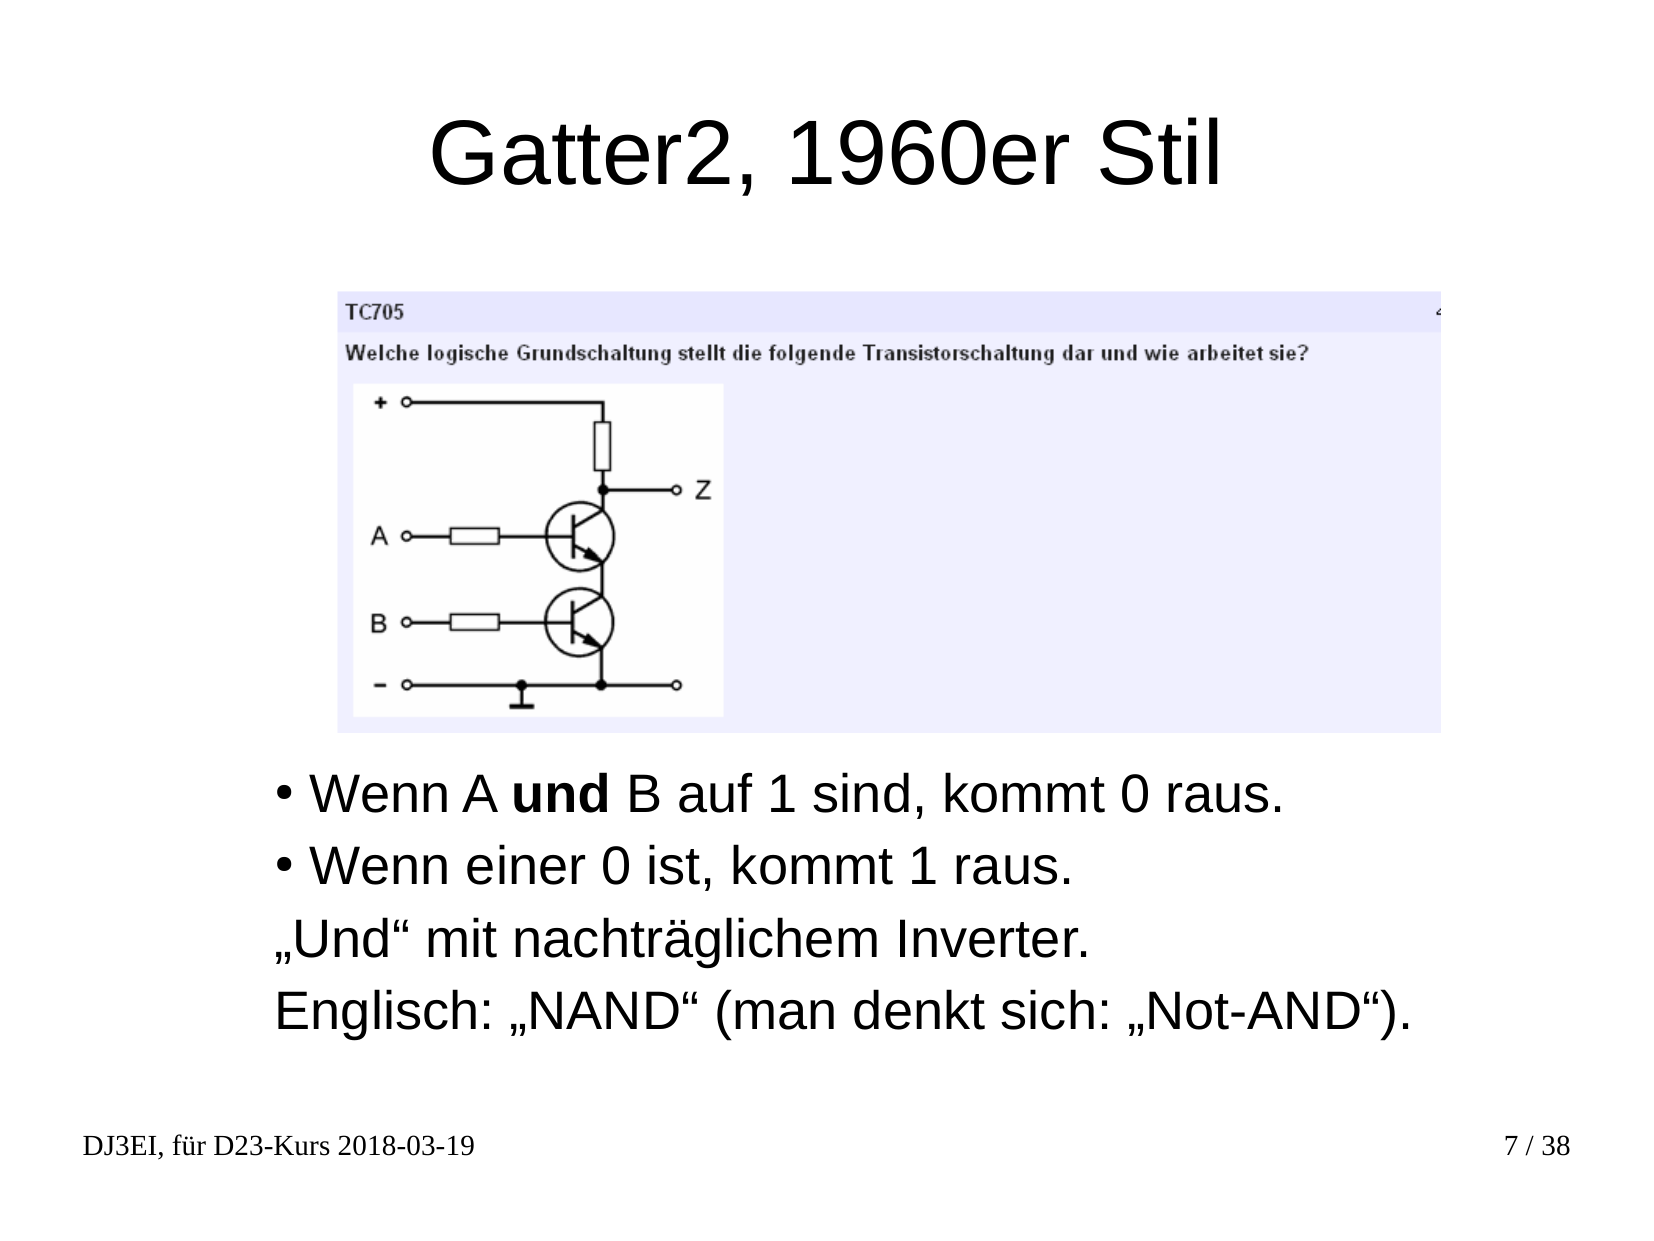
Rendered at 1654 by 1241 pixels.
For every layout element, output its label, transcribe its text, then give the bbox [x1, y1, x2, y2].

text_box Wenn A und B auf 1 sind, kommt 0 raus. Wenn einer 0 ist, kommt 1 raus. „Und“ mit nachträglichem Inverter. Englisch: „NAND“ (man denkt sich: „Not-AND“). [259, 755, 1477, 1158]
picture [330, 287, 1441, 733]
title Gatter2, 1960er Stil [82, 49, 1571, 257]
